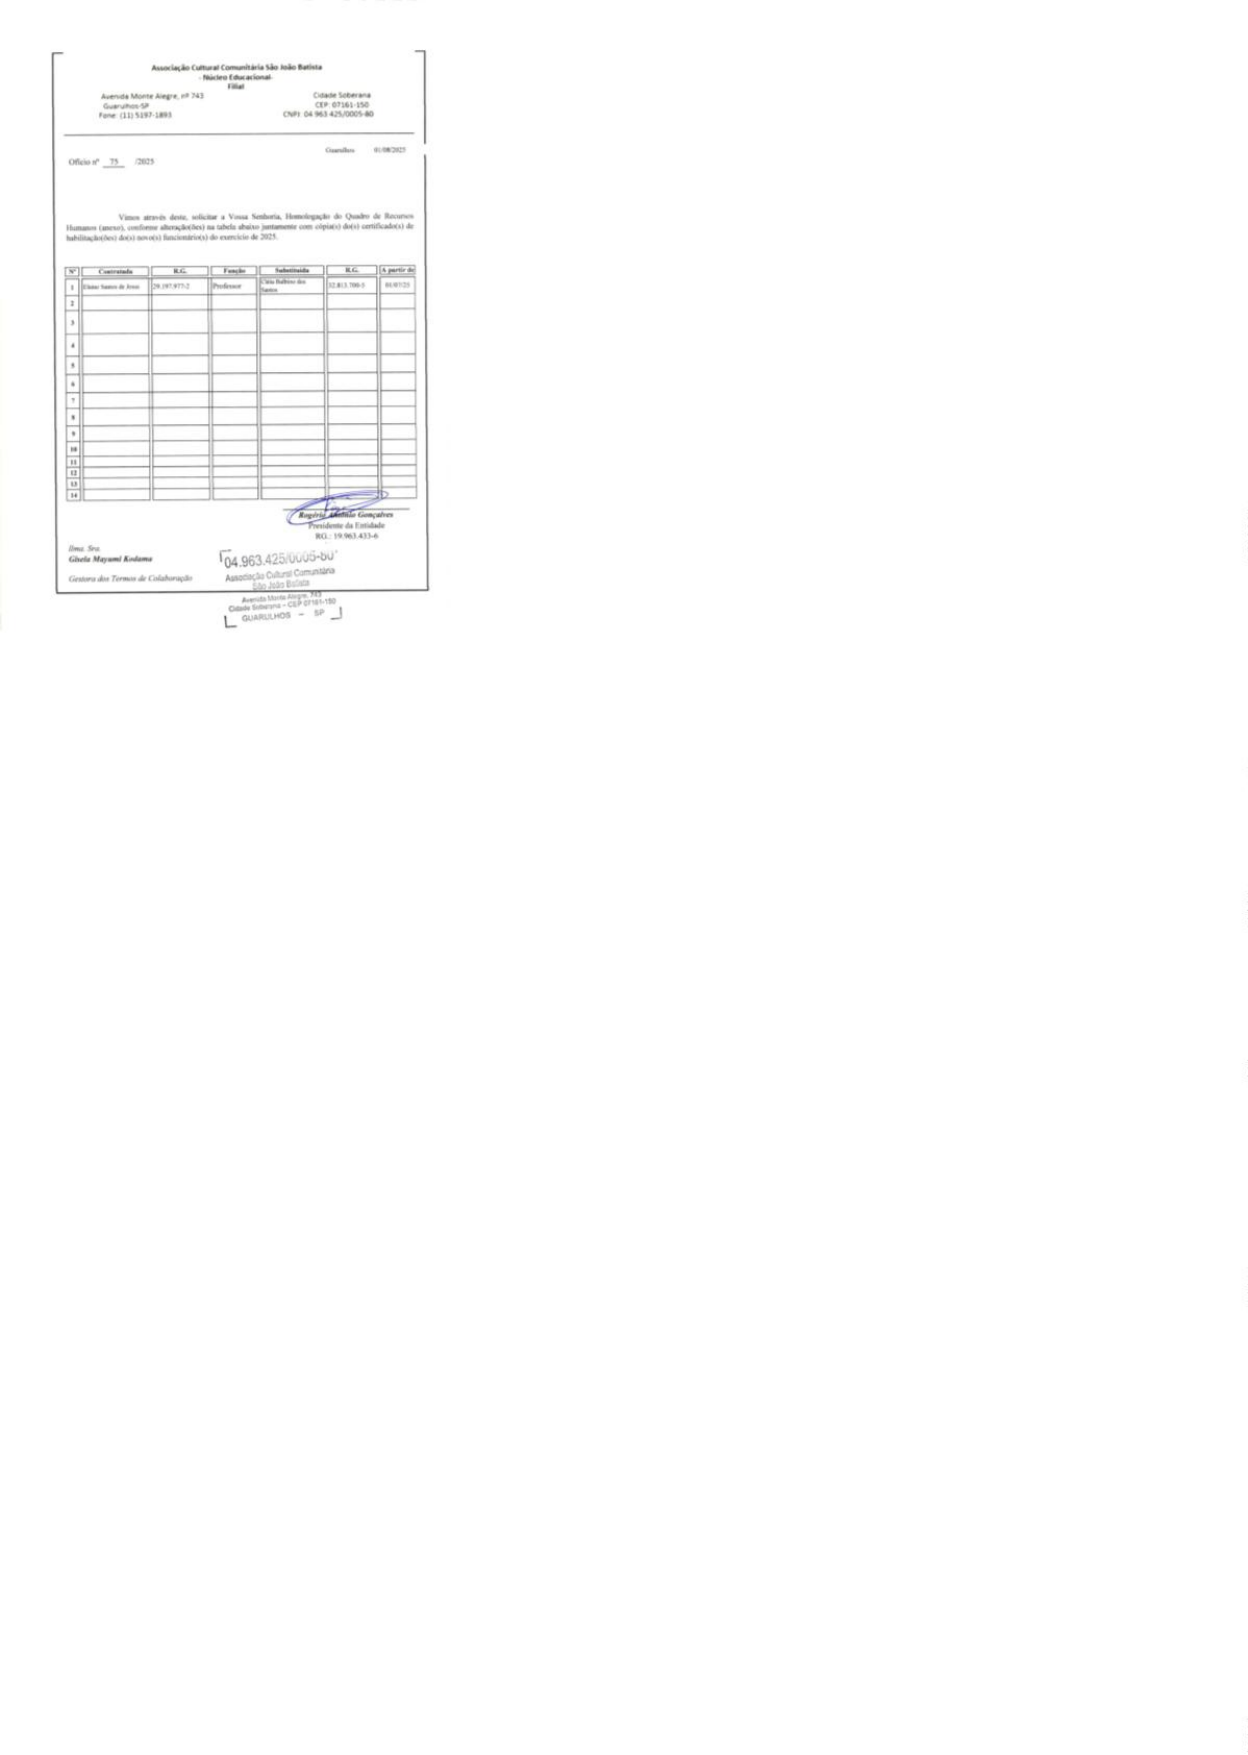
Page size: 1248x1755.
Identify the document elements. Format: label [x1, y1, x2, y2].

text_box [0, 0, 1248, 1755]
